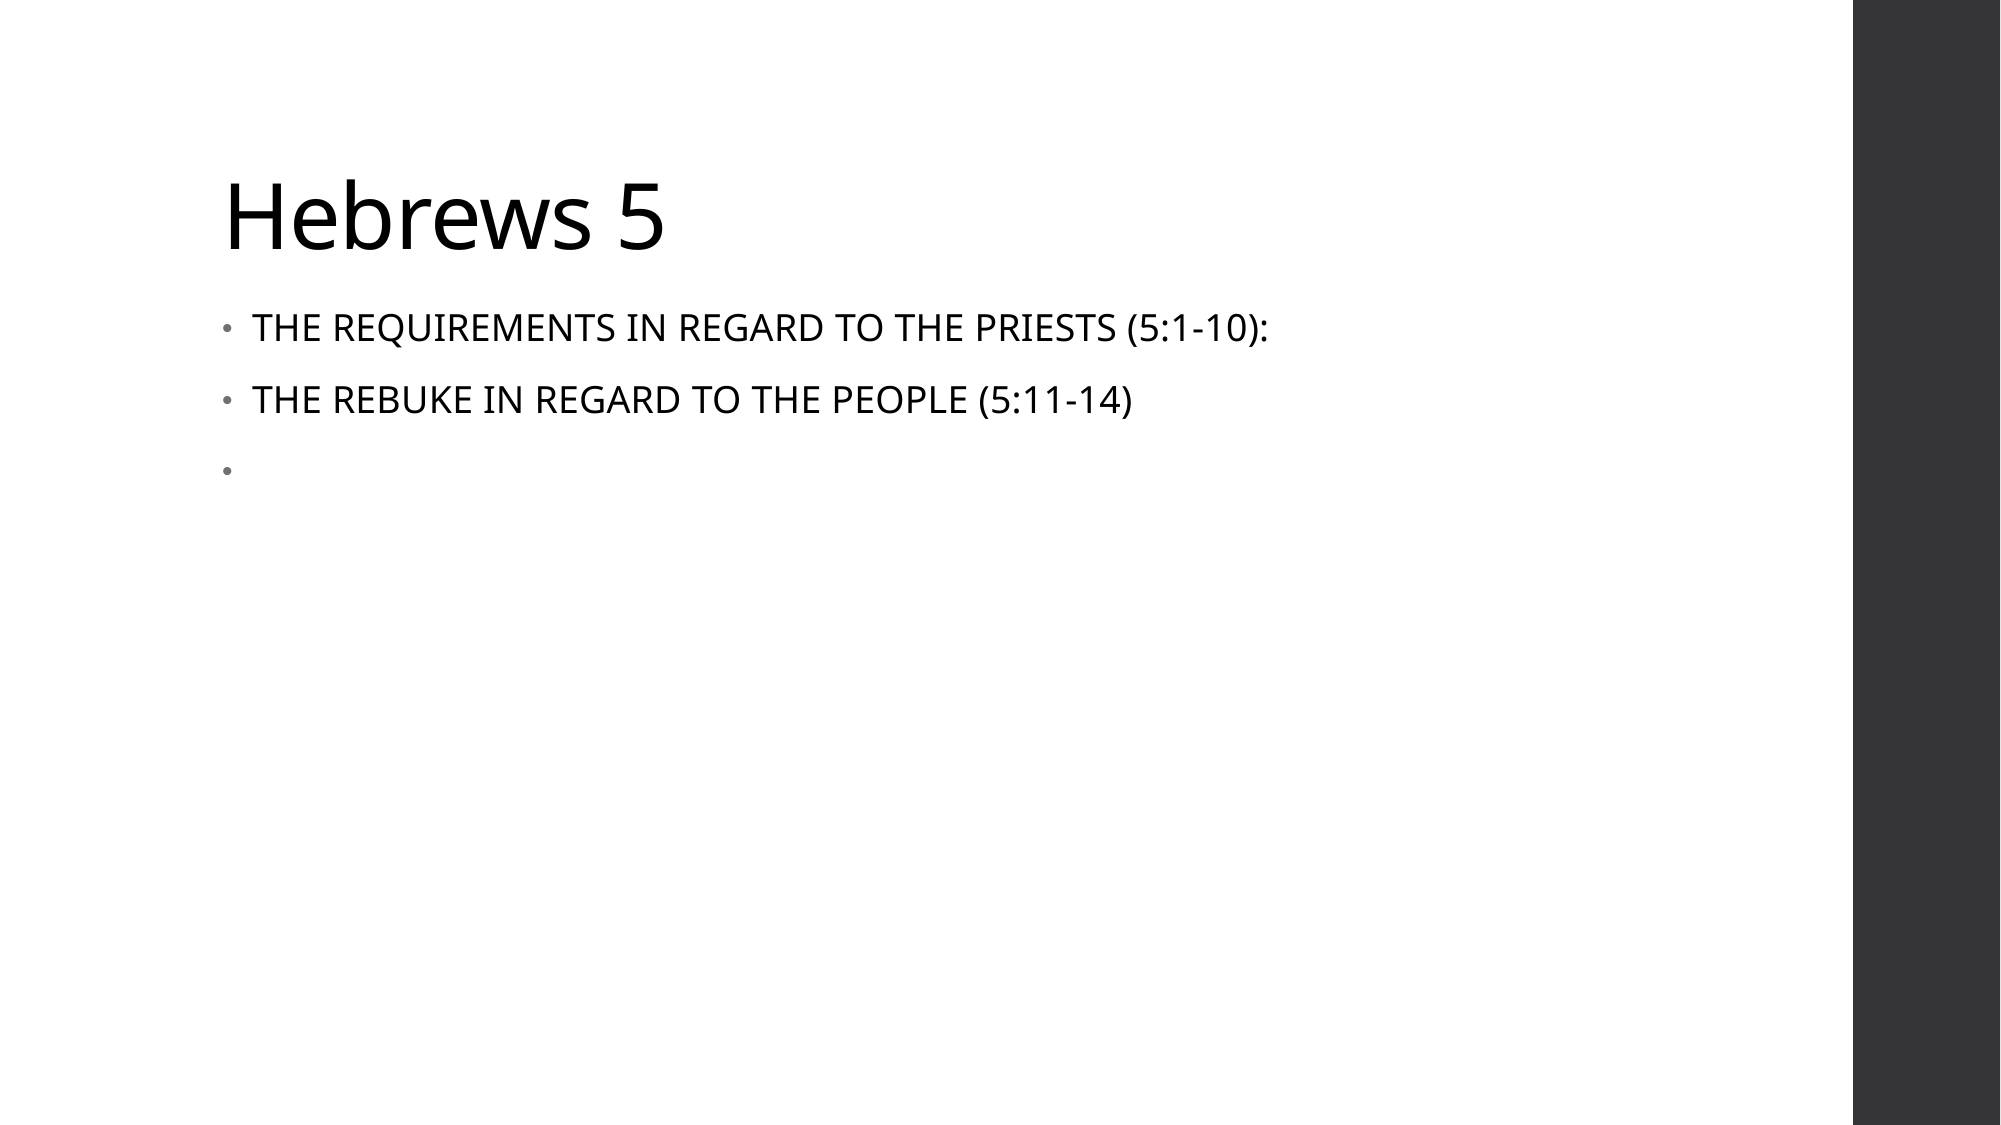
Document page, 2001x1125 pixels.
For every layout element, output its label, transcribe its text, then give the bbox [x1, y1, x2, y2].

list THE REQUIREMENTS IN REGARD TO THE PRIESTS (5:1-10): THE REBUKE IN REGARD TO THE PEOPLE (5:11-14) [206, 299, 1617, 1014]
title Hebrews 5 [206, 60, 1797, 278]
